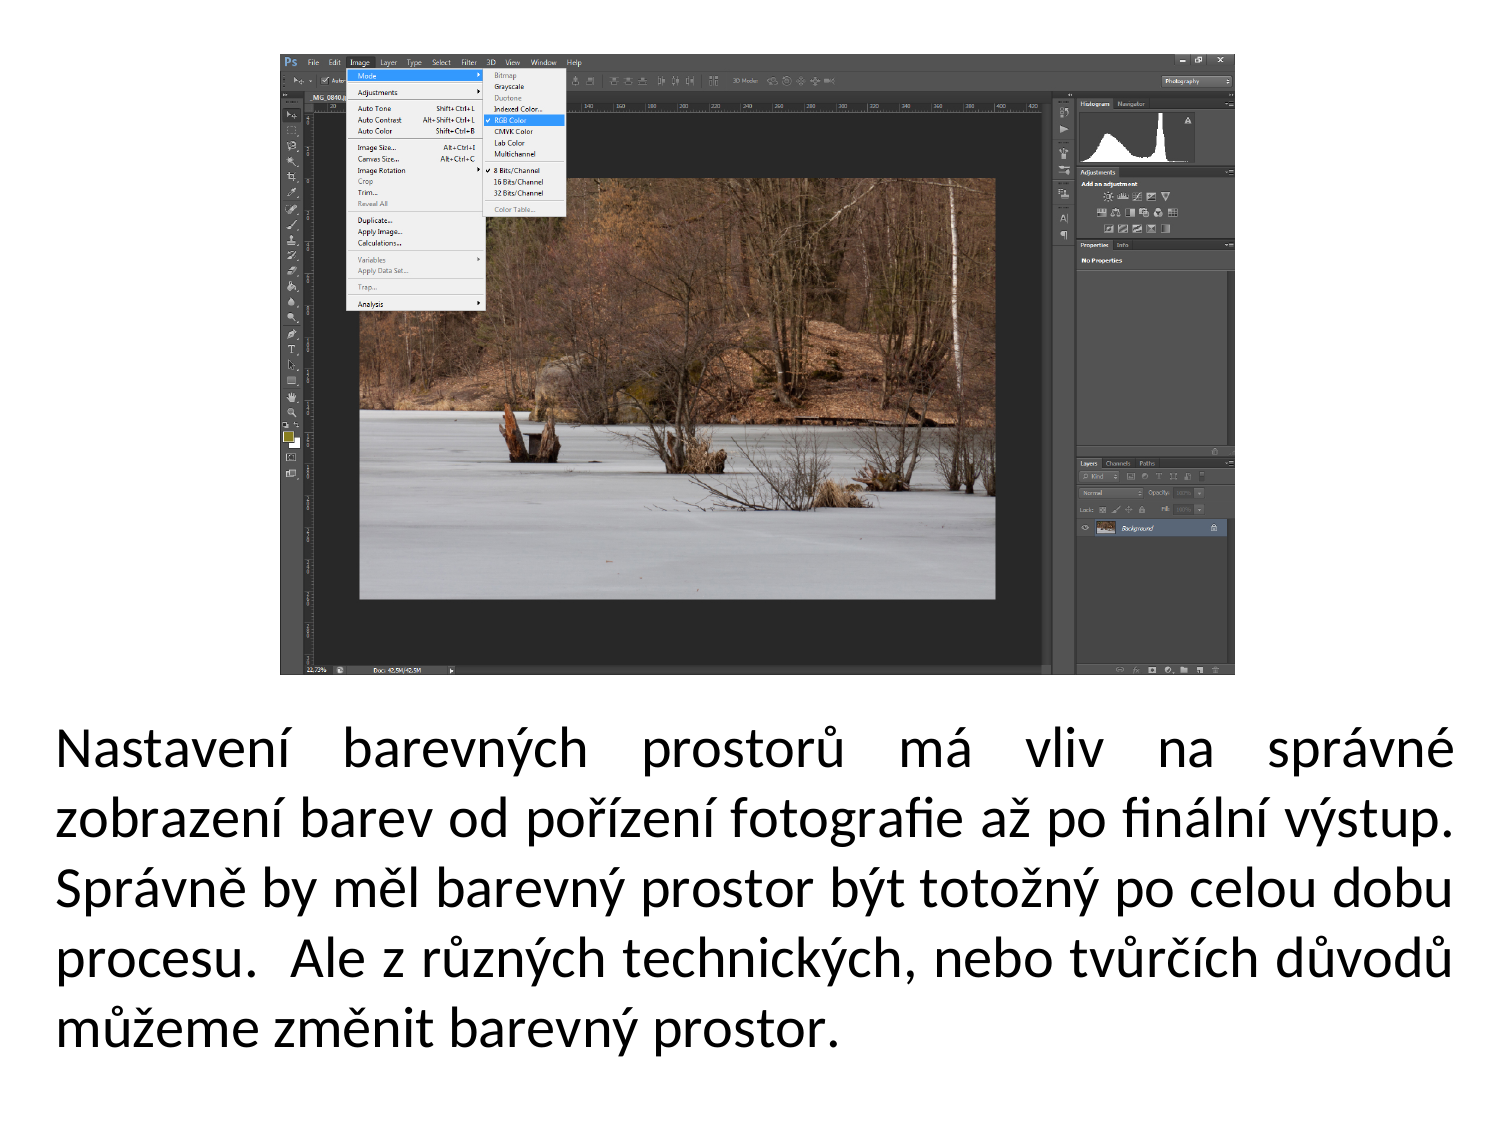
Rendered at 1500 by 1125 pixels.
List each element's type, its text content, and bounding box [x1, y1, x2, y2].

text_box Nastavení barevných prostorů má vliv na správné zobrazení barev od pořízení fotografie až po finální výstup. Správně by měl barevný prostor být totožný po celou dobu procesu. Ale z různých technických, nebo tvůrčích důvodů můžeme změnit barevný prostor. [41, 701, 1471, 1068]
picture [280, 54, 1235, 675]
